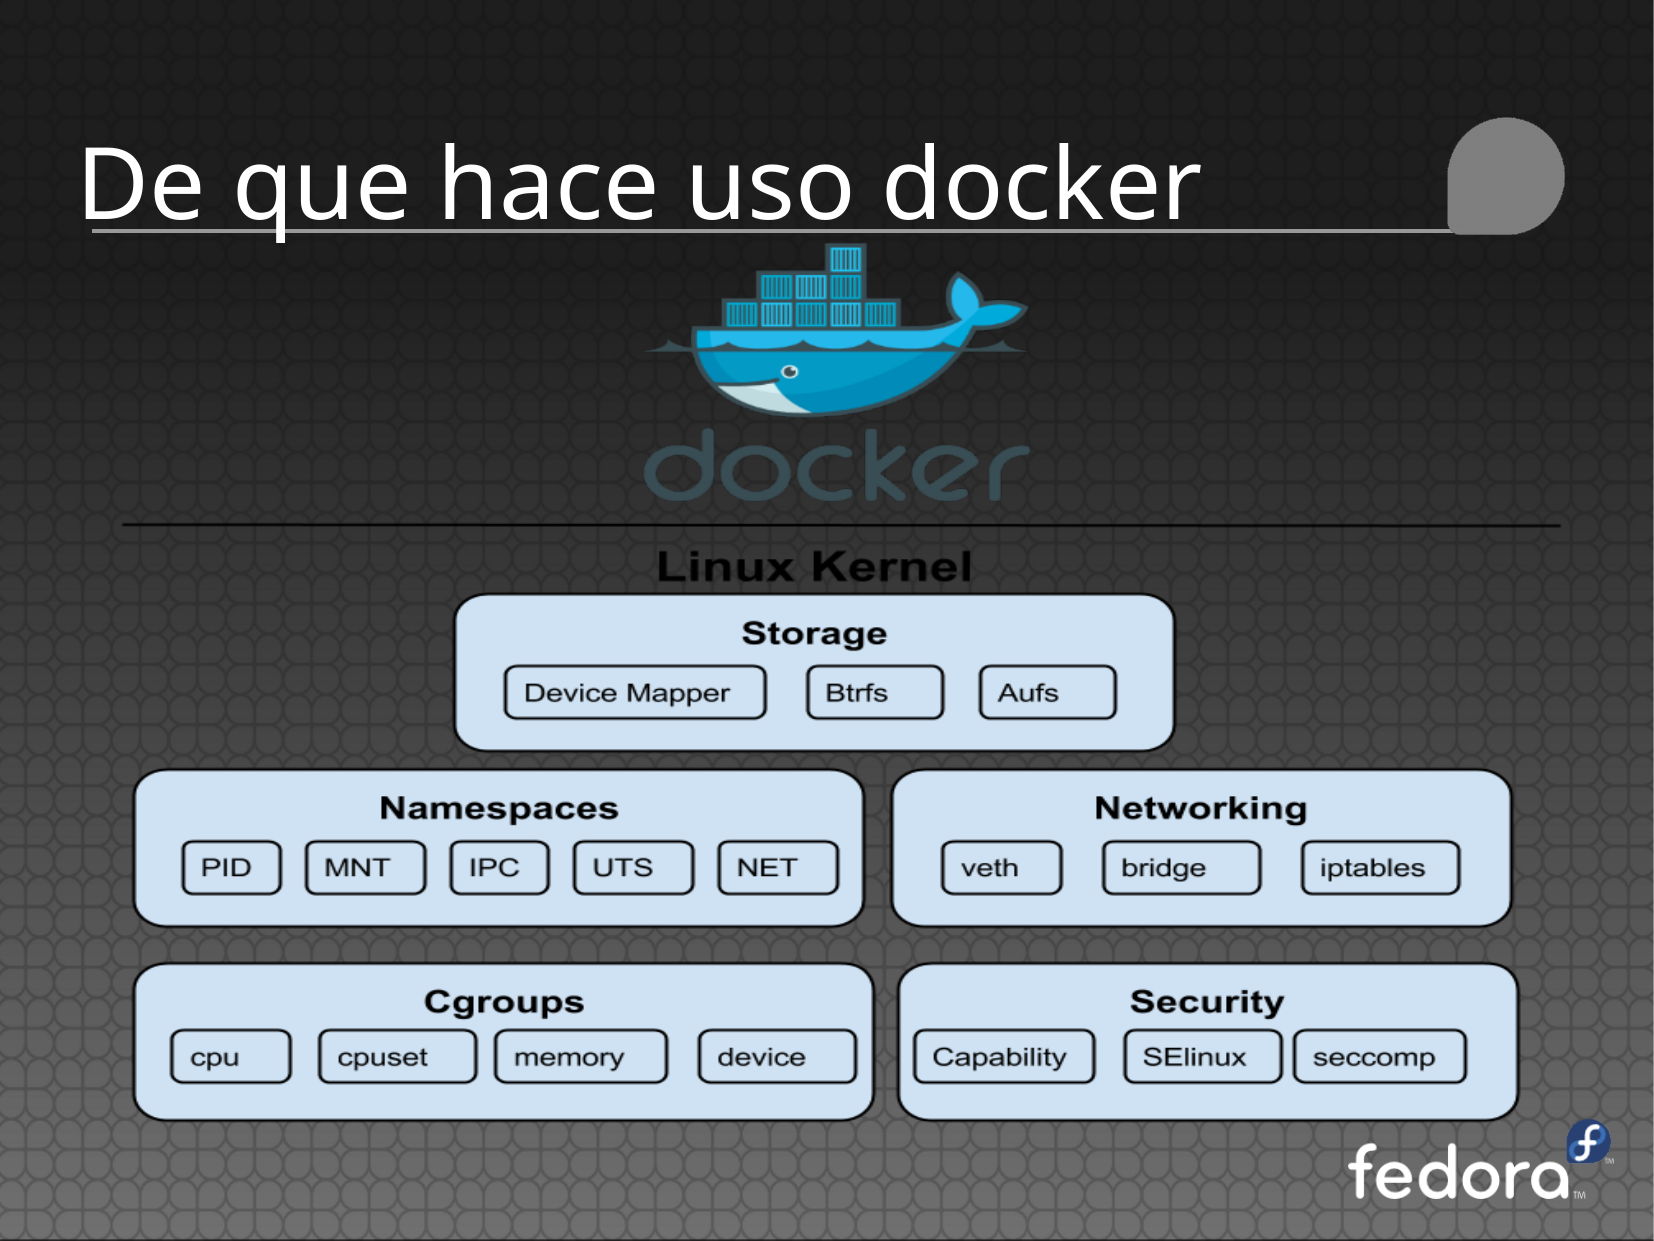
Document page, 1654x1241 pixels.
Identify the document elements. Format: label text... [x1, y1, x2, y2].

picture [0, 0, 1654, 1241]
title De que hace uso docker [76, 112, 1566, 194]
